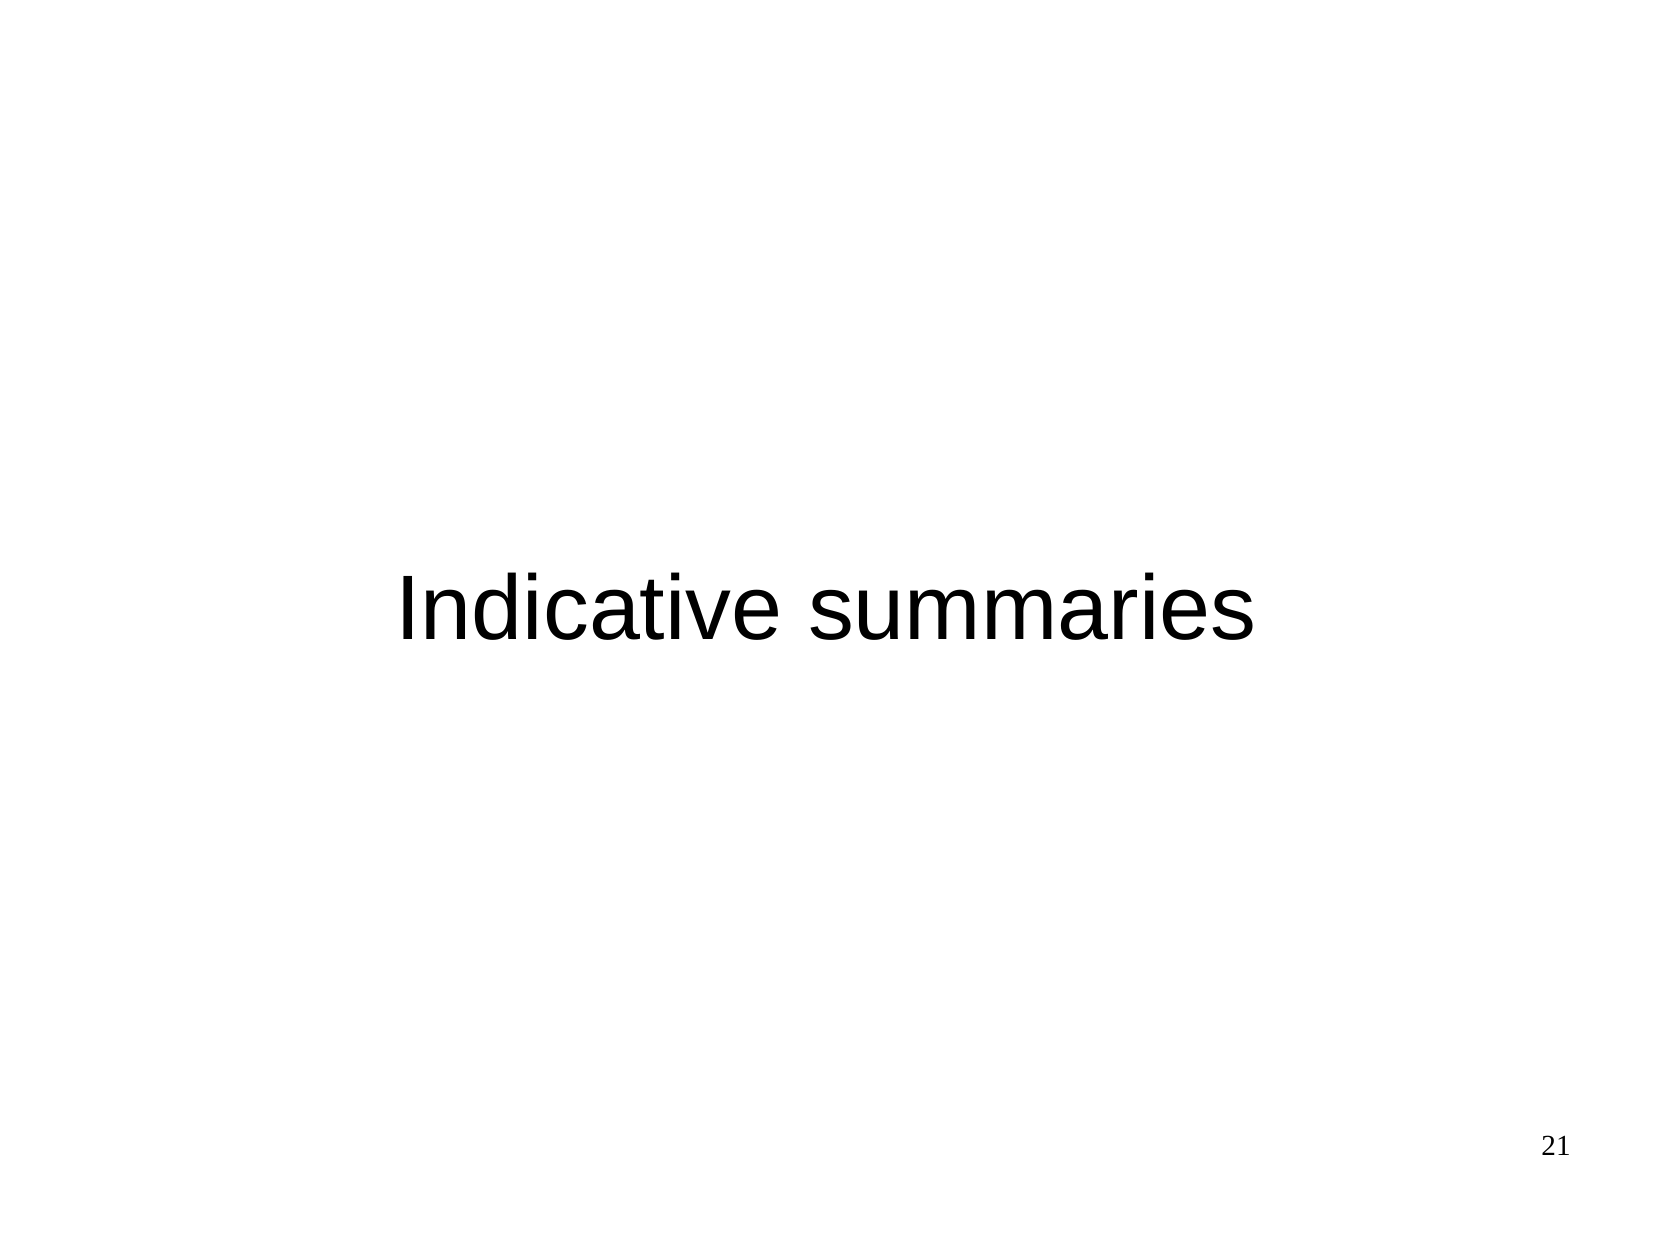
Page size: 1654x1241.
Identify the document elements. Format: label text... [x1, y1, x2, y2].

title Indicative summaries [82, 504, 1571, 712]
